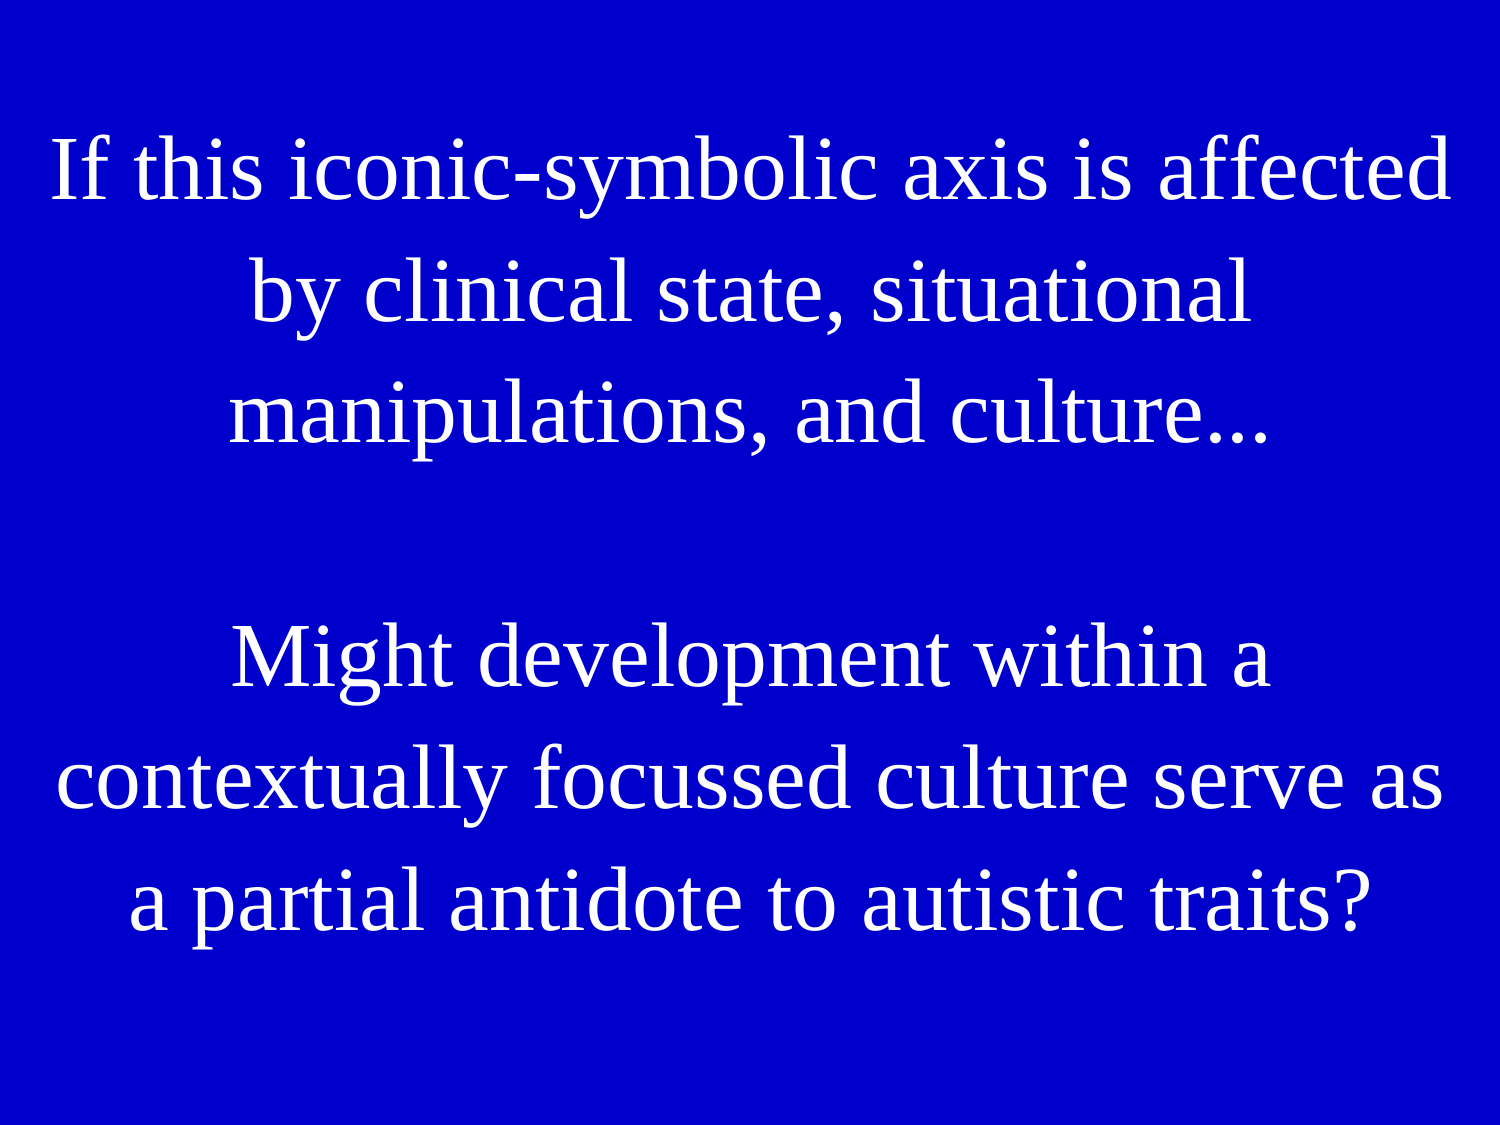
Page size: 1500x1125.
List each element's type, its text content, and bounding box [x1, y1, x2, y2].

title If this iconic-symbolic axis is affected by clinical state, situational manipulations, and culture... Might development within a contextually focussed culture serve as a partial antidote to autistic traits? [31, 83, 1472, 964]
